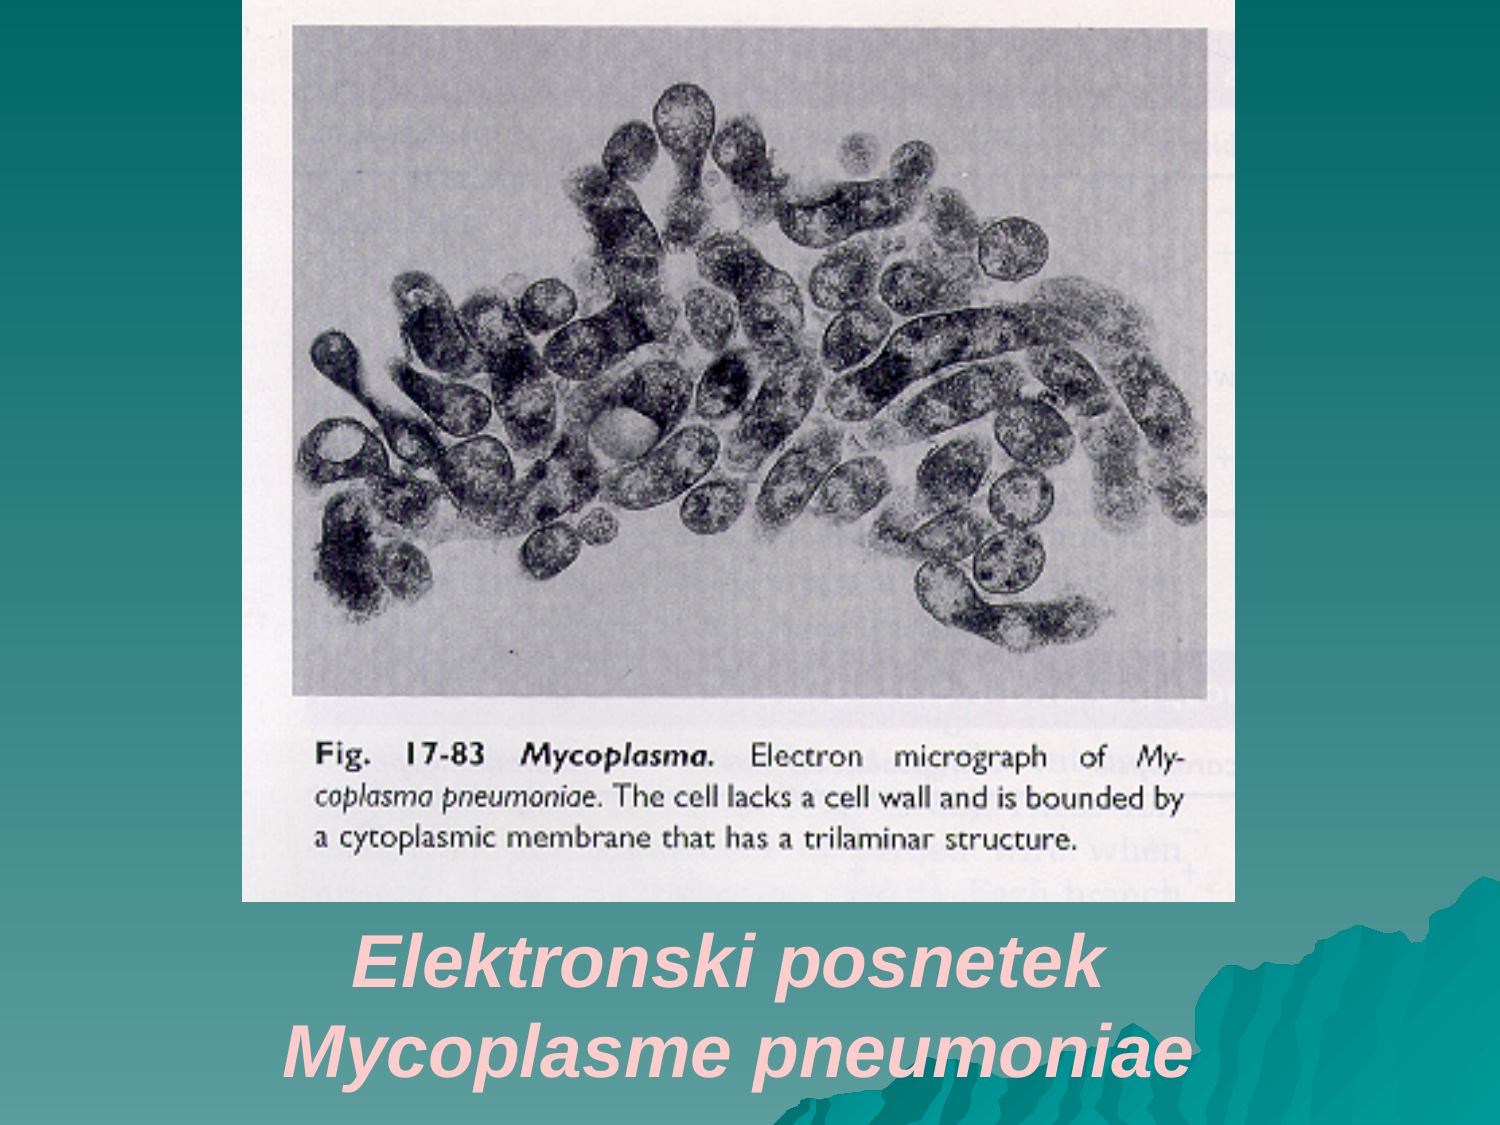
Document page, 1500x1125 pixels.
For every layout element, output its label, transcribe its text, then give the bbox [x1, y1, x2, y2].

title Elektronski posnetek Mycoplasme pneumoniae [53, 904, 1425, 1094]
picture [242, 0, 1235, 902]
